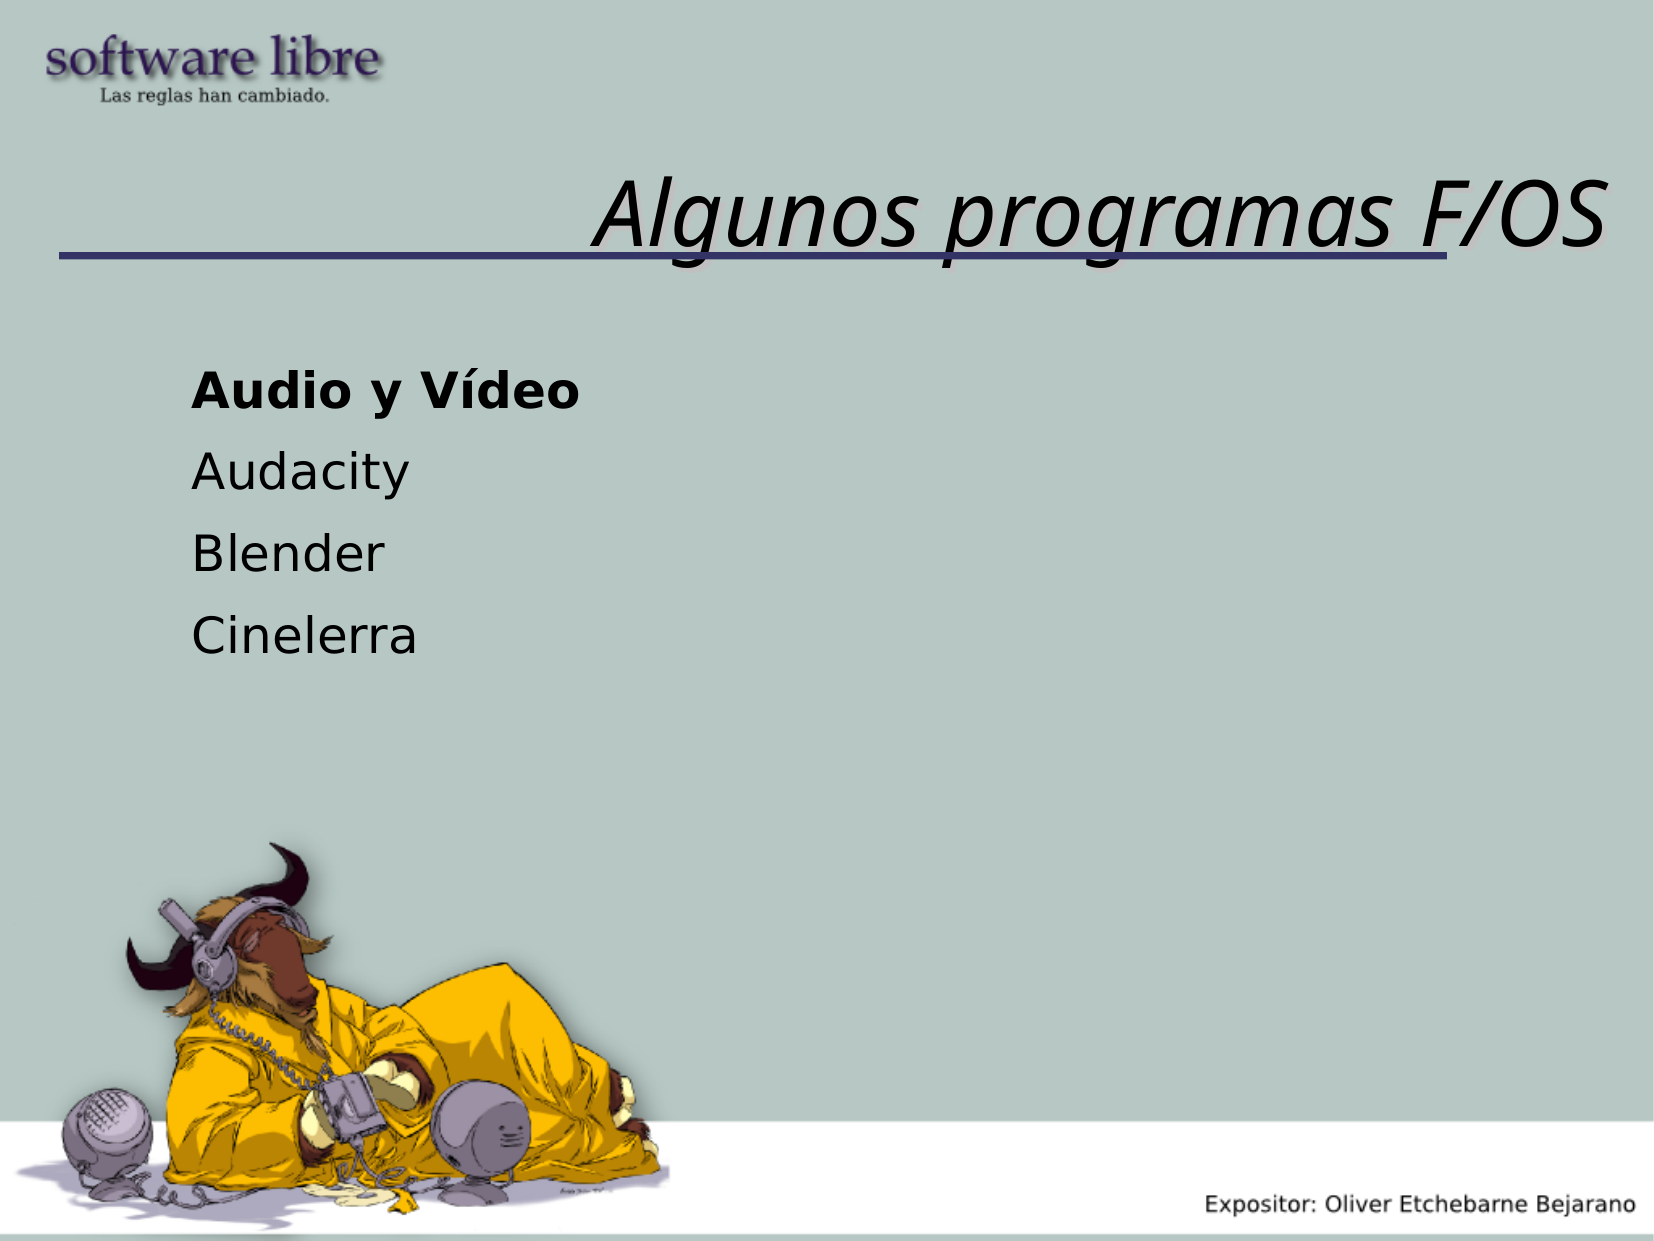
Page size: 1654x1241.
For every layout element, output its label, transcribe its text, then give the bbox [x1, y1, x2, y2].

text_box [59, 252, 1447, 260]
text_box Audio y Vídeo Audacity Blender Cinelerra [177, 354, 1595, 875]
text_box Algunos programas F/OS [59, 140, 1625, 266]
picture [0, 0, 1654, 1241]
